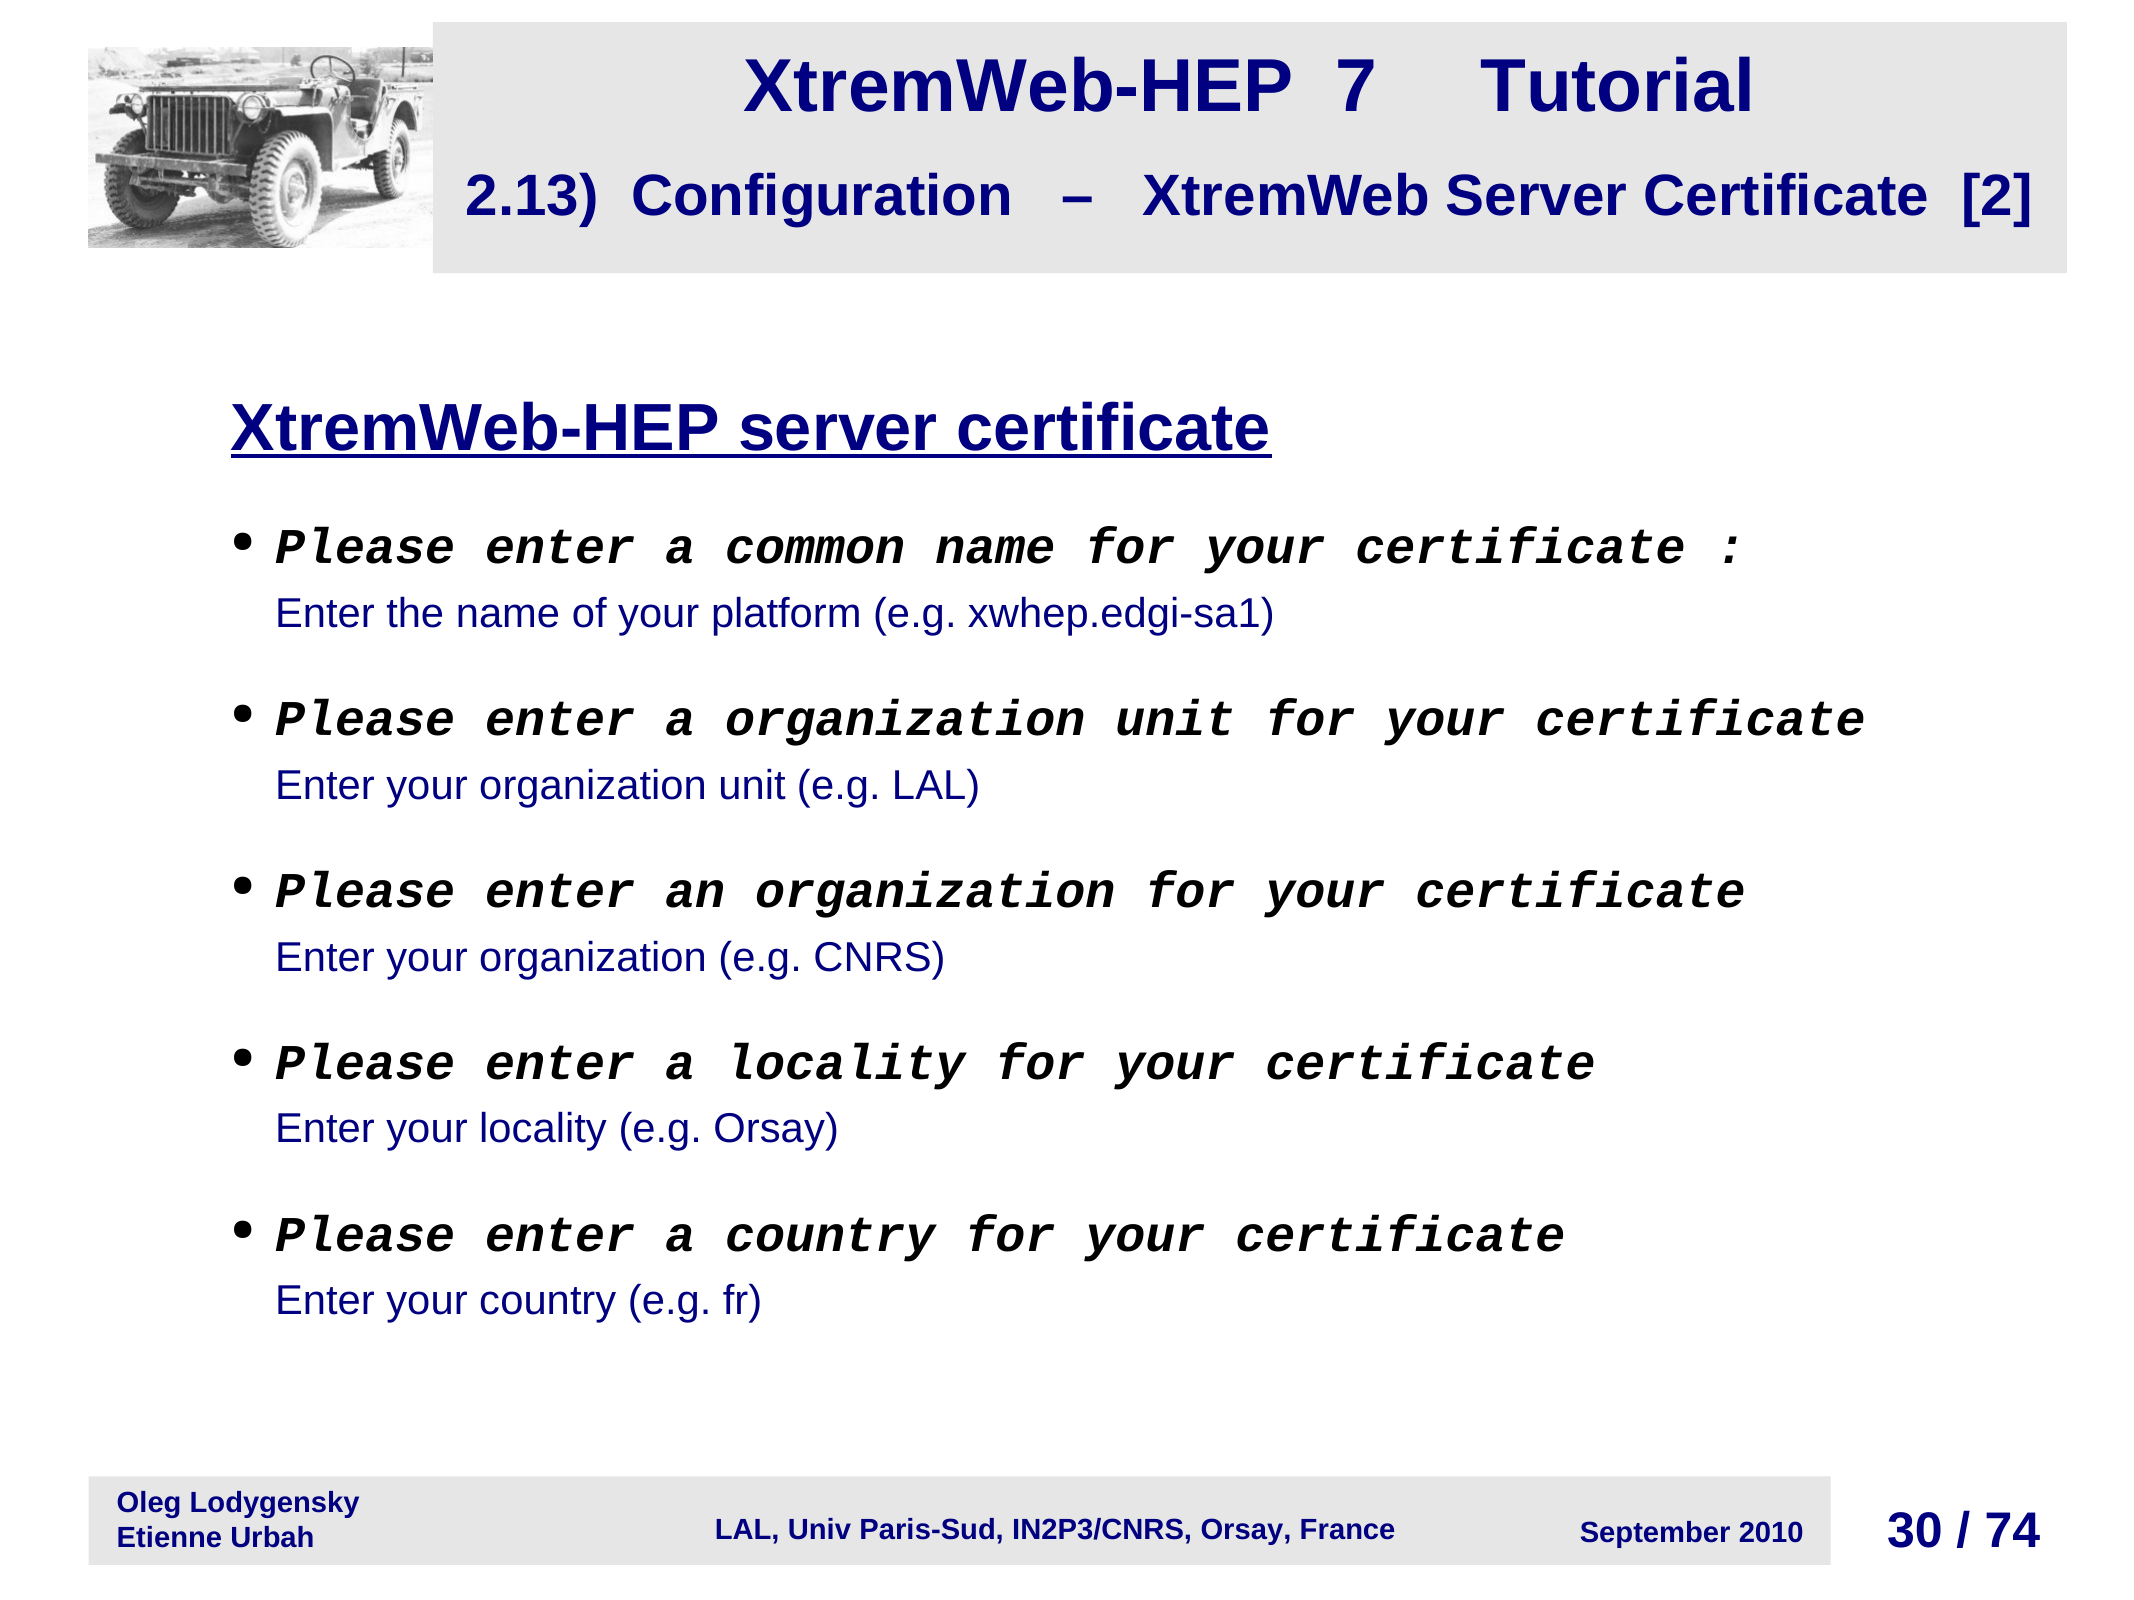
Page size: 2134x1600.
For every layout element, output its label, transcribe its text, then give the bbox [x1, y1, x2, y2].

picture [88, 47, 433, 248]
text_box XtremWeb-HEP server certificate Please enter a common name for your certificate : Enter the name of your platform (e.g. xwhep.edgi-sa1) Please enter a organization unit for your certificate Enter your organization unit (e.g. LAL) Please enter an organization for your certificate Enter your organization (e.g. CNRS) Please enter a locality for your certificate Enter your locality (e.g. Orsay) Please enter a country for your certificate Enter your country (e.g. fr) [221, 383, 2067, 1363]
title 2.13) Configuration – XtremWeb Server Certificate [2] [442, 118, 2067, 266]
